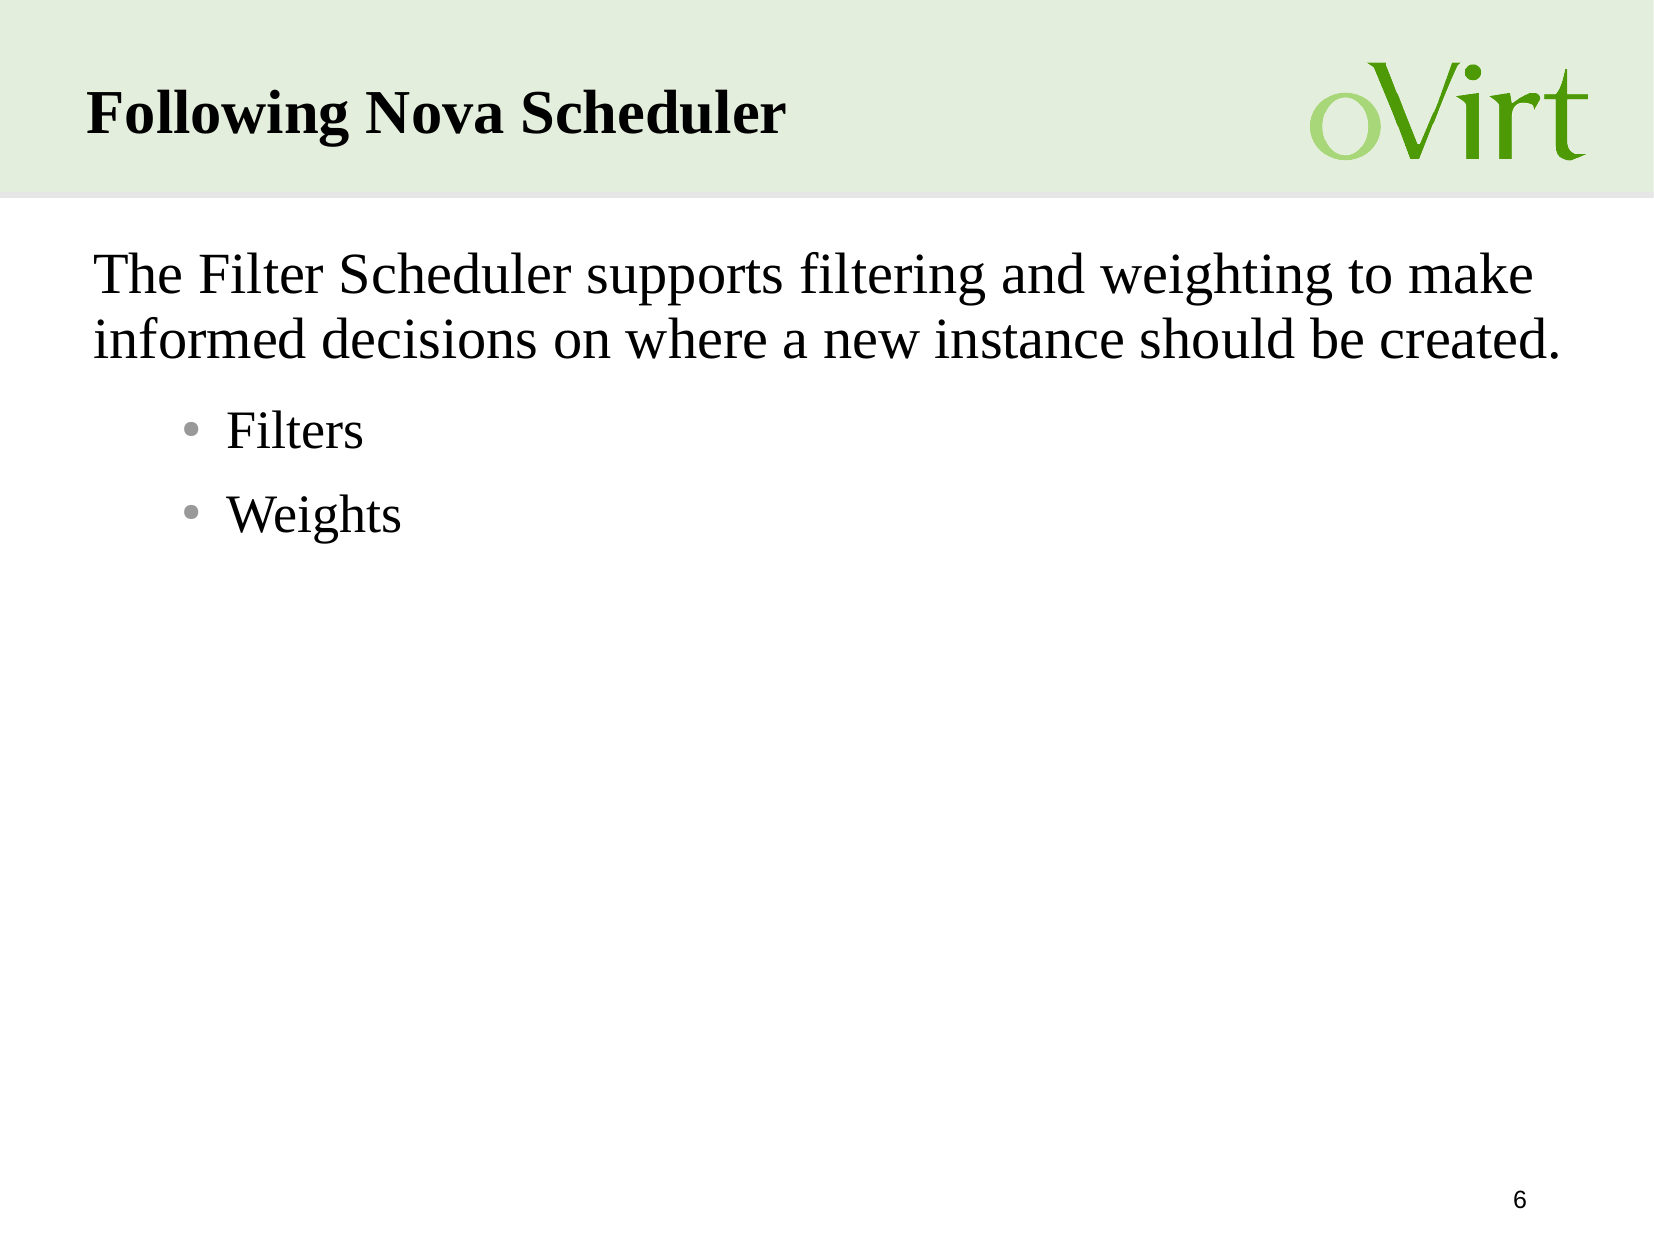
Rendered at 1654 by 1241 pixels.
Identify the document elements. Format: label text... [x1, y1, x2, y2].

list The Filter Scheduler supports filtering and weighting to make informed decisions on where a new instance should be created. Filters Weights [93, 241, 1582, 932]
picture [1307, 36, 1613, 180]
title Following Nova Scheduler [86, 36, 1307, 188]
